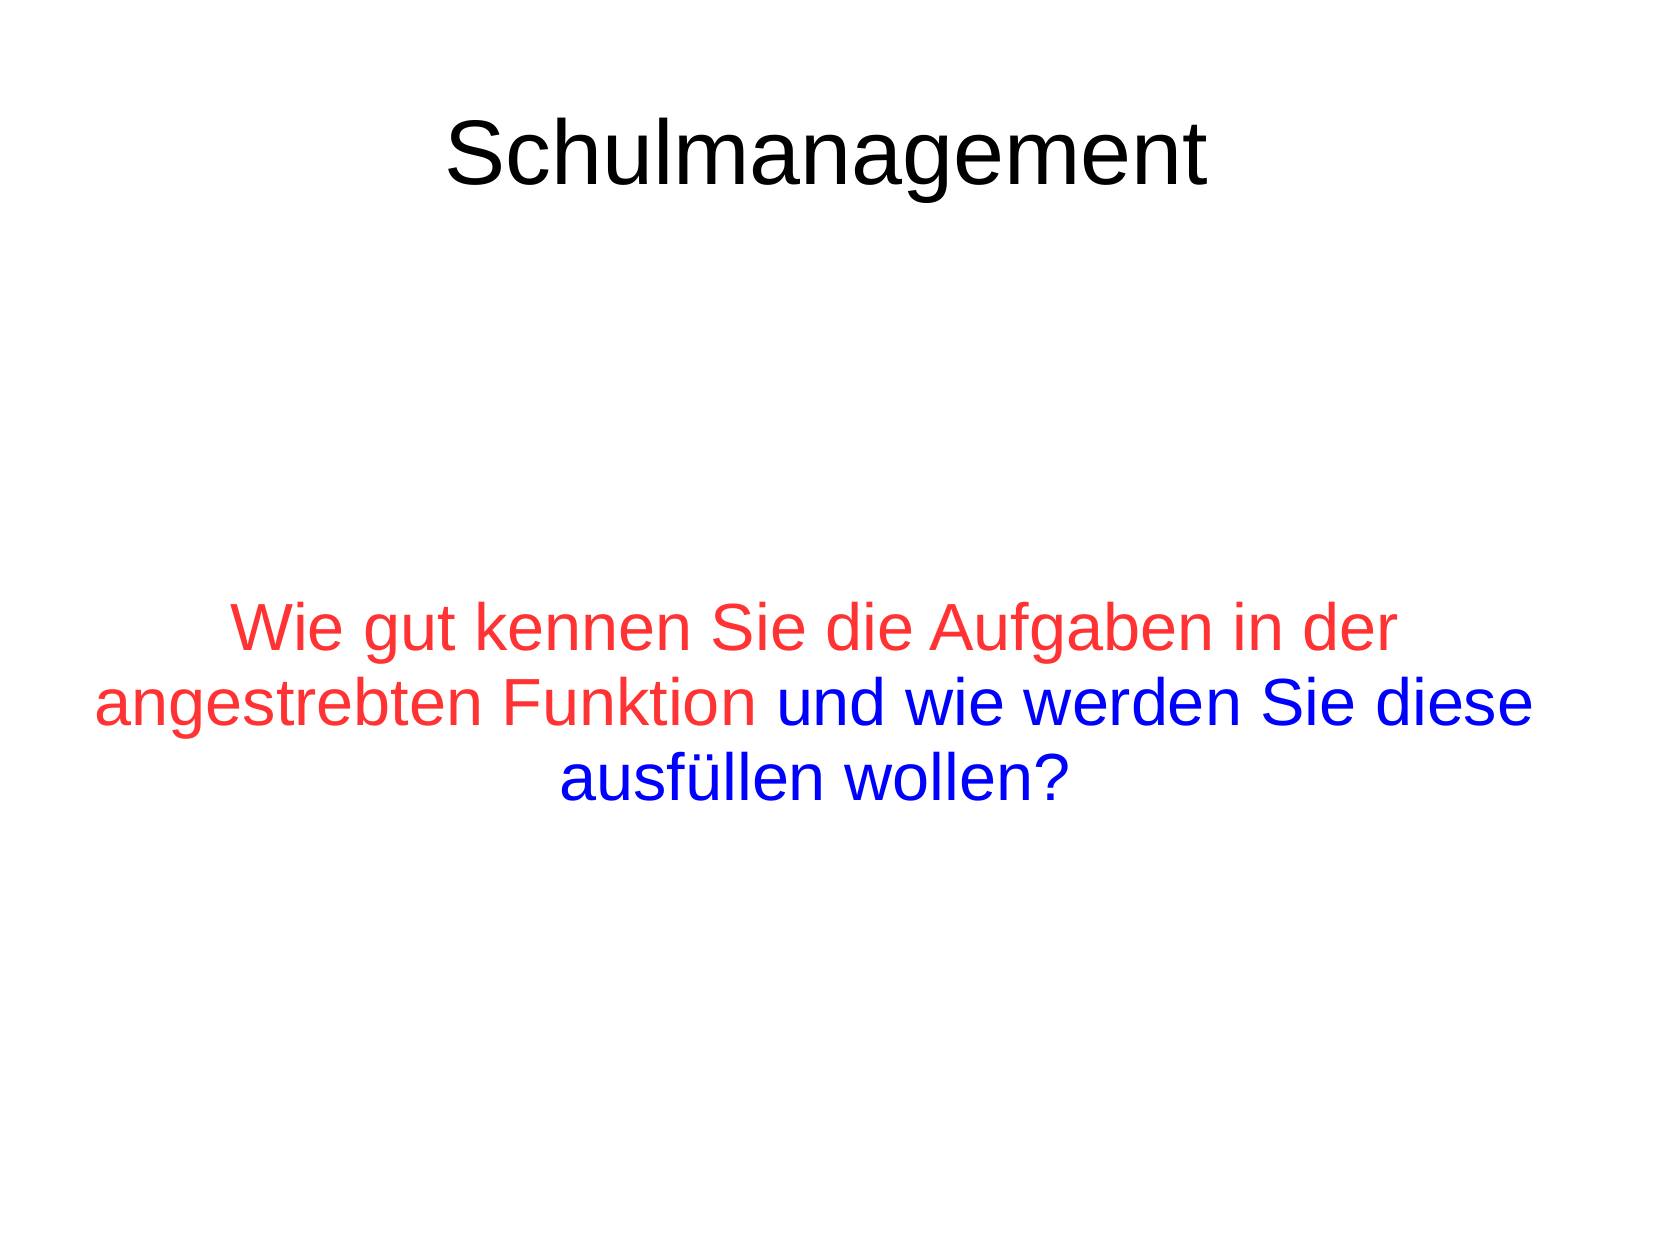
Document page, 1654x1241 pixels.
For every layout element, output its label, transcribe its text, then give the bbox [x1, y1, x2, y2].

title Schulmanagement [82, 49, 1571, 257]
subtitle Wie gut kennen Sie die Aufgaben in der angestrebten Funktion und wie werden Sie diese ausfüllen wollen? [70, 330, 1559, 1074]
